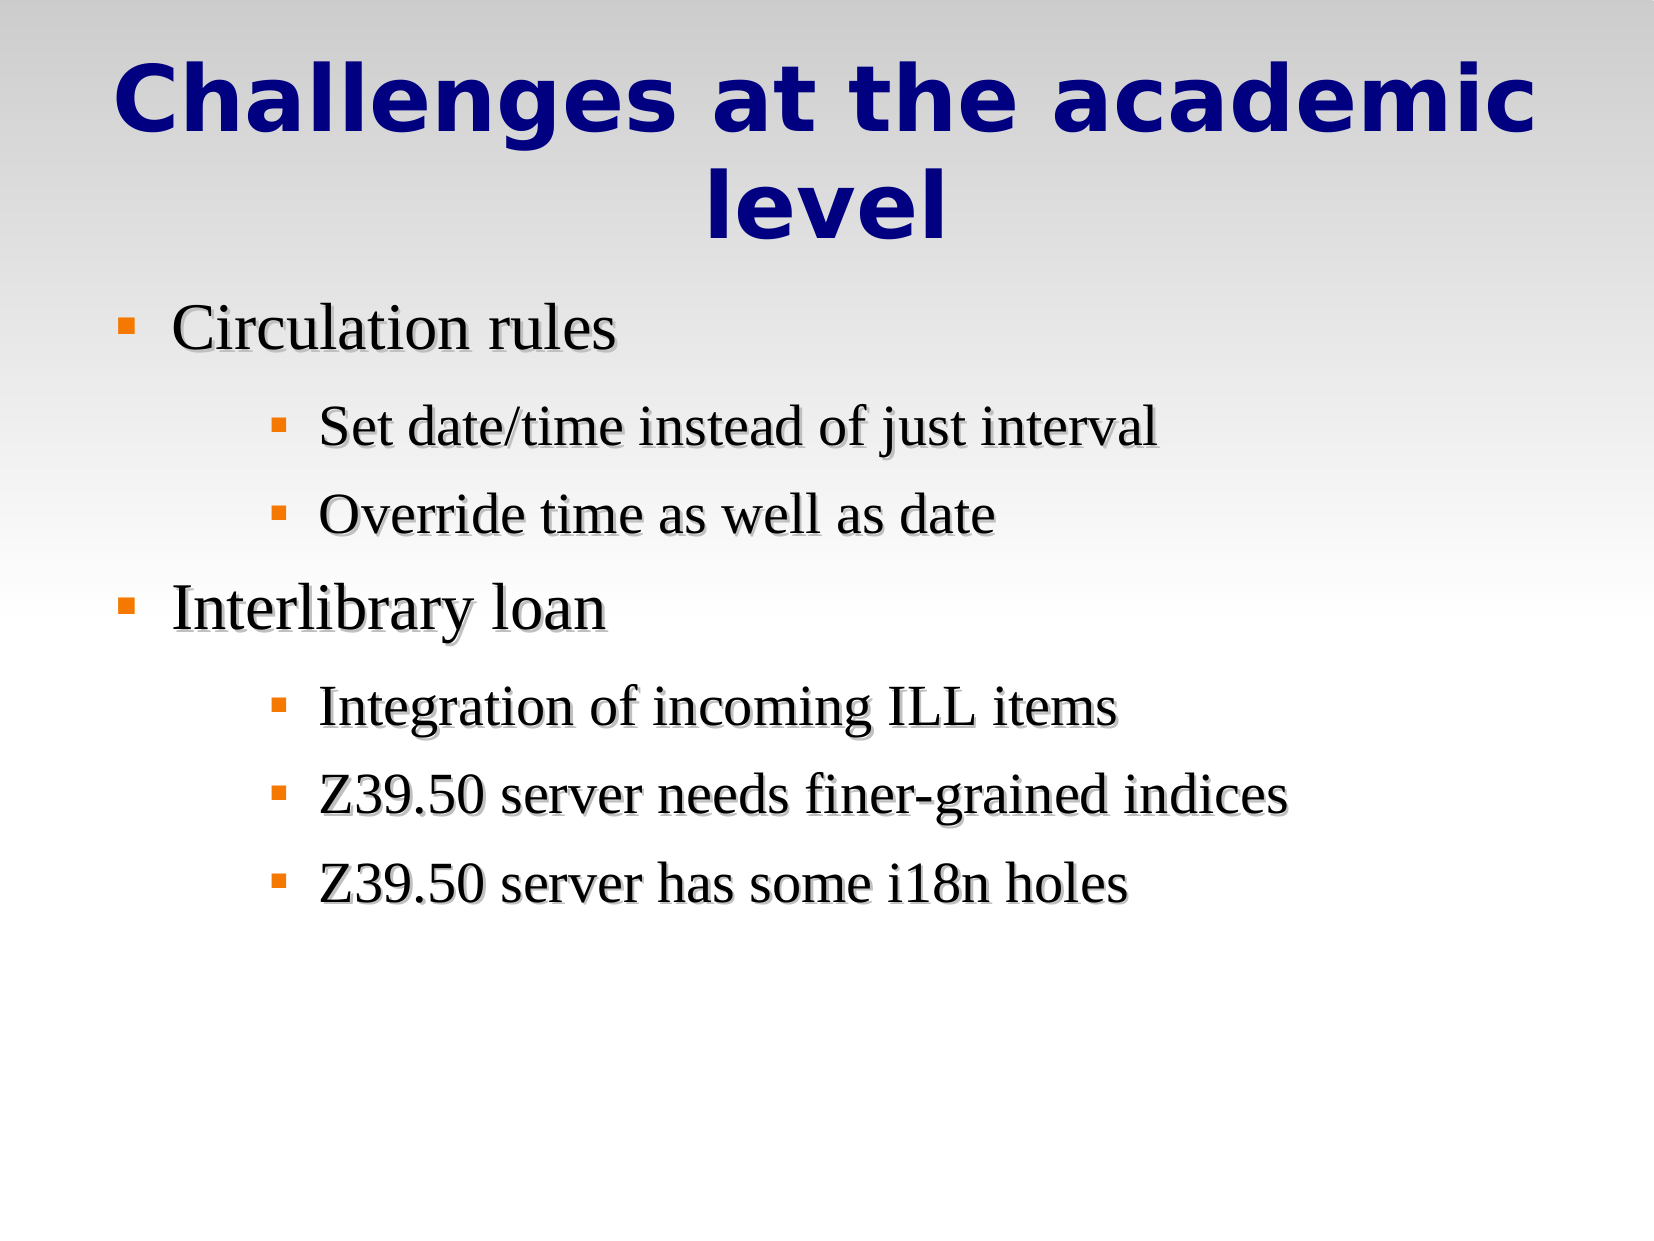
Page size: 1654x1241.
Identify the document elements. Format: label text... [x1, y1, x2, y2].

title Challenges at the academic level [82, 45, 1571, 261]
list Circulation rules Set date/time instead of just interval Override time as well as date Interlibrary loan Integration of incoming ILL items Z39.50 server needs finer-grained indices Z39.50 server has some i18n holes [82, 290, 1571, 1109]
